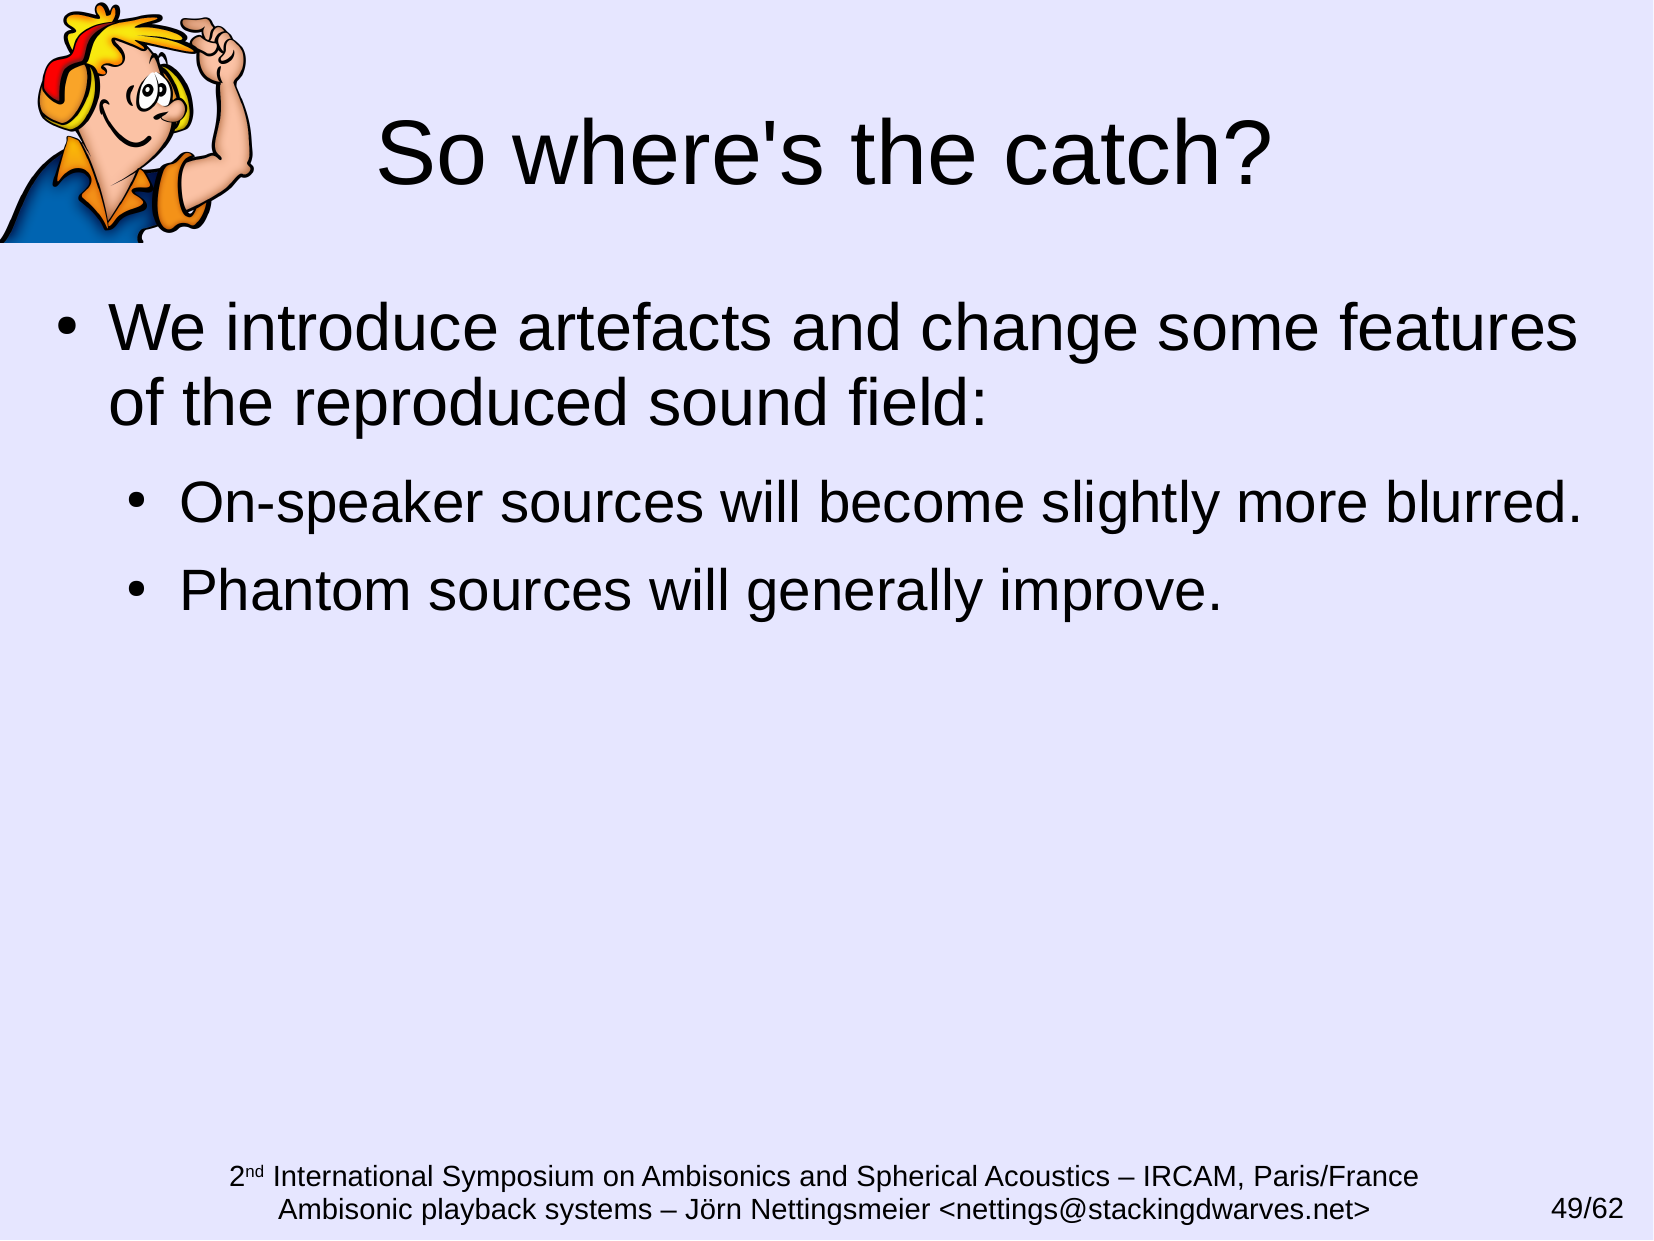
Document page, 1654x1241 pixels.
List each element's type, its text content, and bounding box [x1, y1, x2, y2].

picture [0, 0, 263, 243]
list We introduce artefacts and change some features of the reproduced sound field: On-speaker sources will become slightly more blurred. Phantom sources will generally improve. [37, 290, 1613, 1109]
title So where's the catch? [37, 49, 1613, 257]
